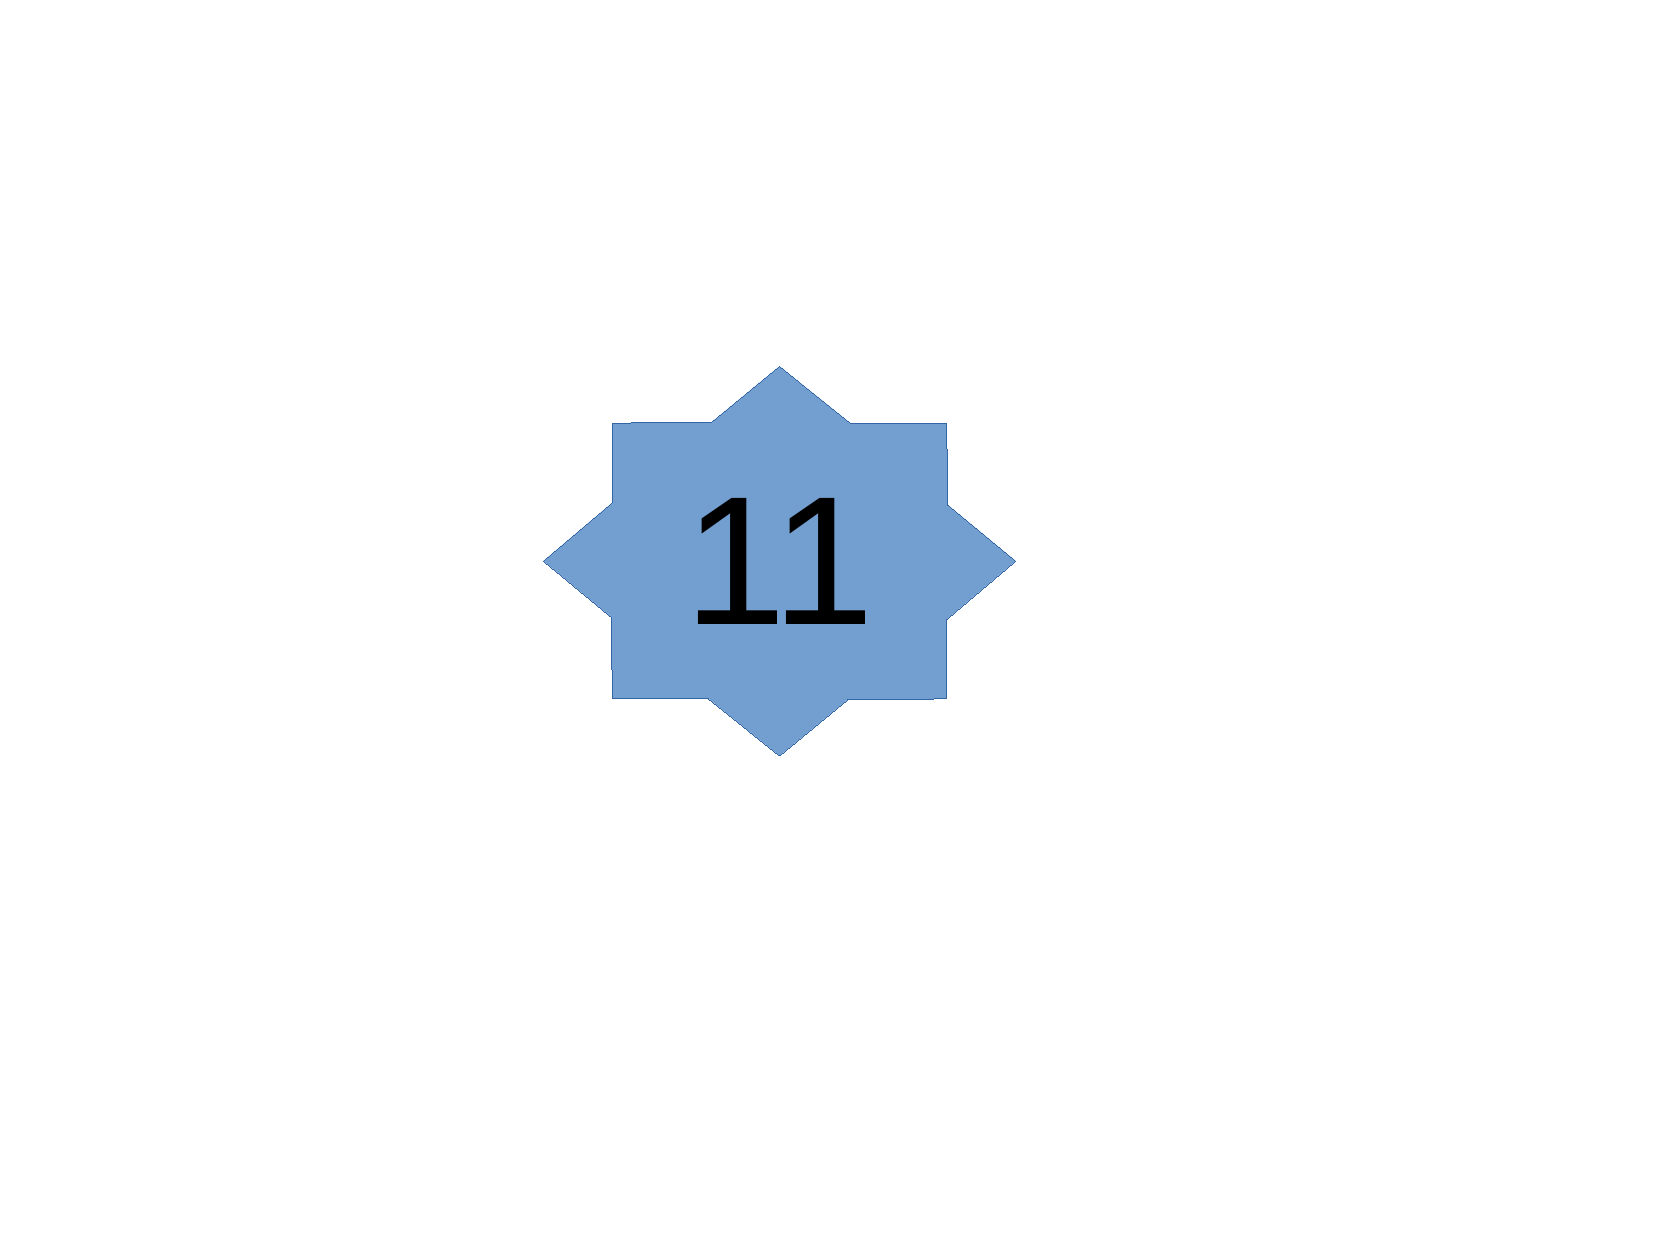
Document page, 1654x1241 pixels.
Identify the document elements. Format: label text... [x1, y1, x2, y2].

text_box 11 [543, 366, 1016, 756]
